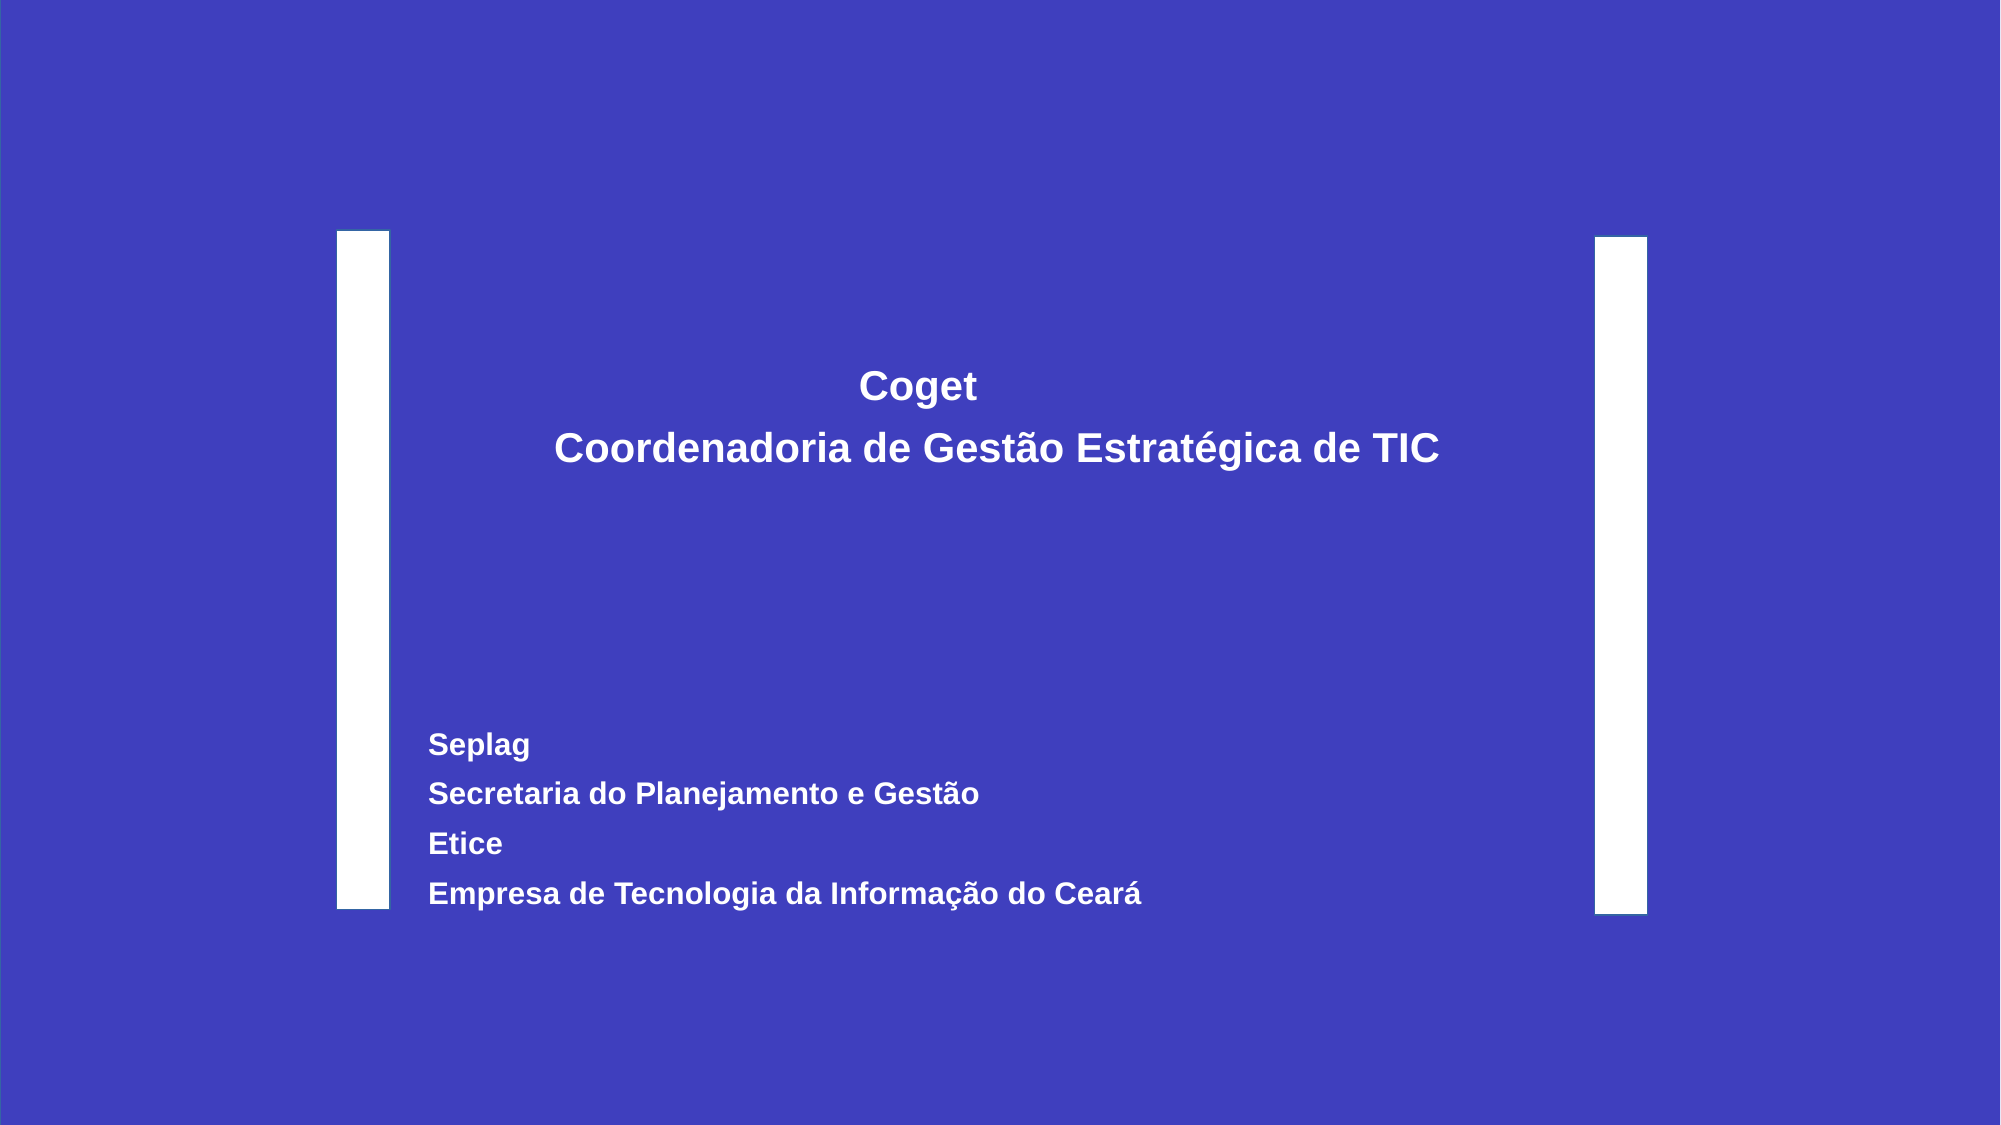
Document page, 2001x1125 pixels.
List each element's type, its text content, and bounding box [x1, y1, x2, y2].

text_box Coget Coordenadoria de Gestão Estratégica de TIC Seplag Secretaria do Planejamento e Gestão Etice Empresa de Tecnologia da Informação do Ceará [413, 236, 1560, 1125]
text_box [0, 0, 2001, 1125]
